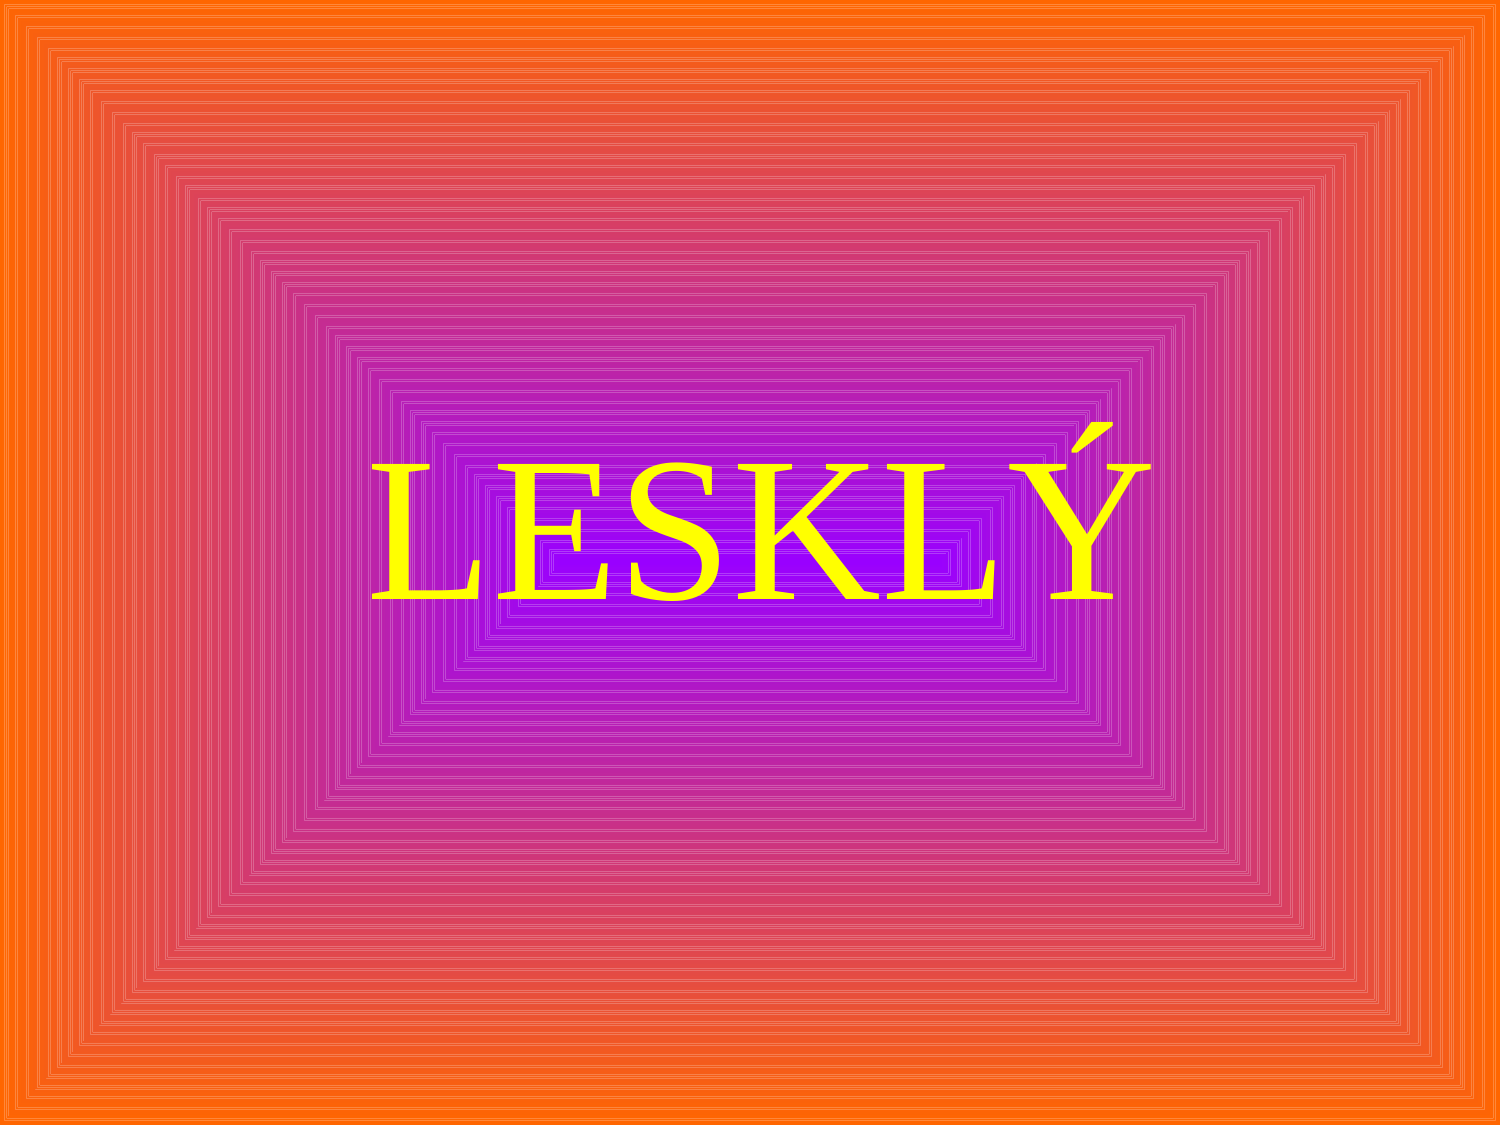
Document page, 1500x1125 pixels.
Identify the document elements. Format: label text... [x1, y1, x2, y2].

text_box LESKLÝ [100, 385, 1424, 649]
